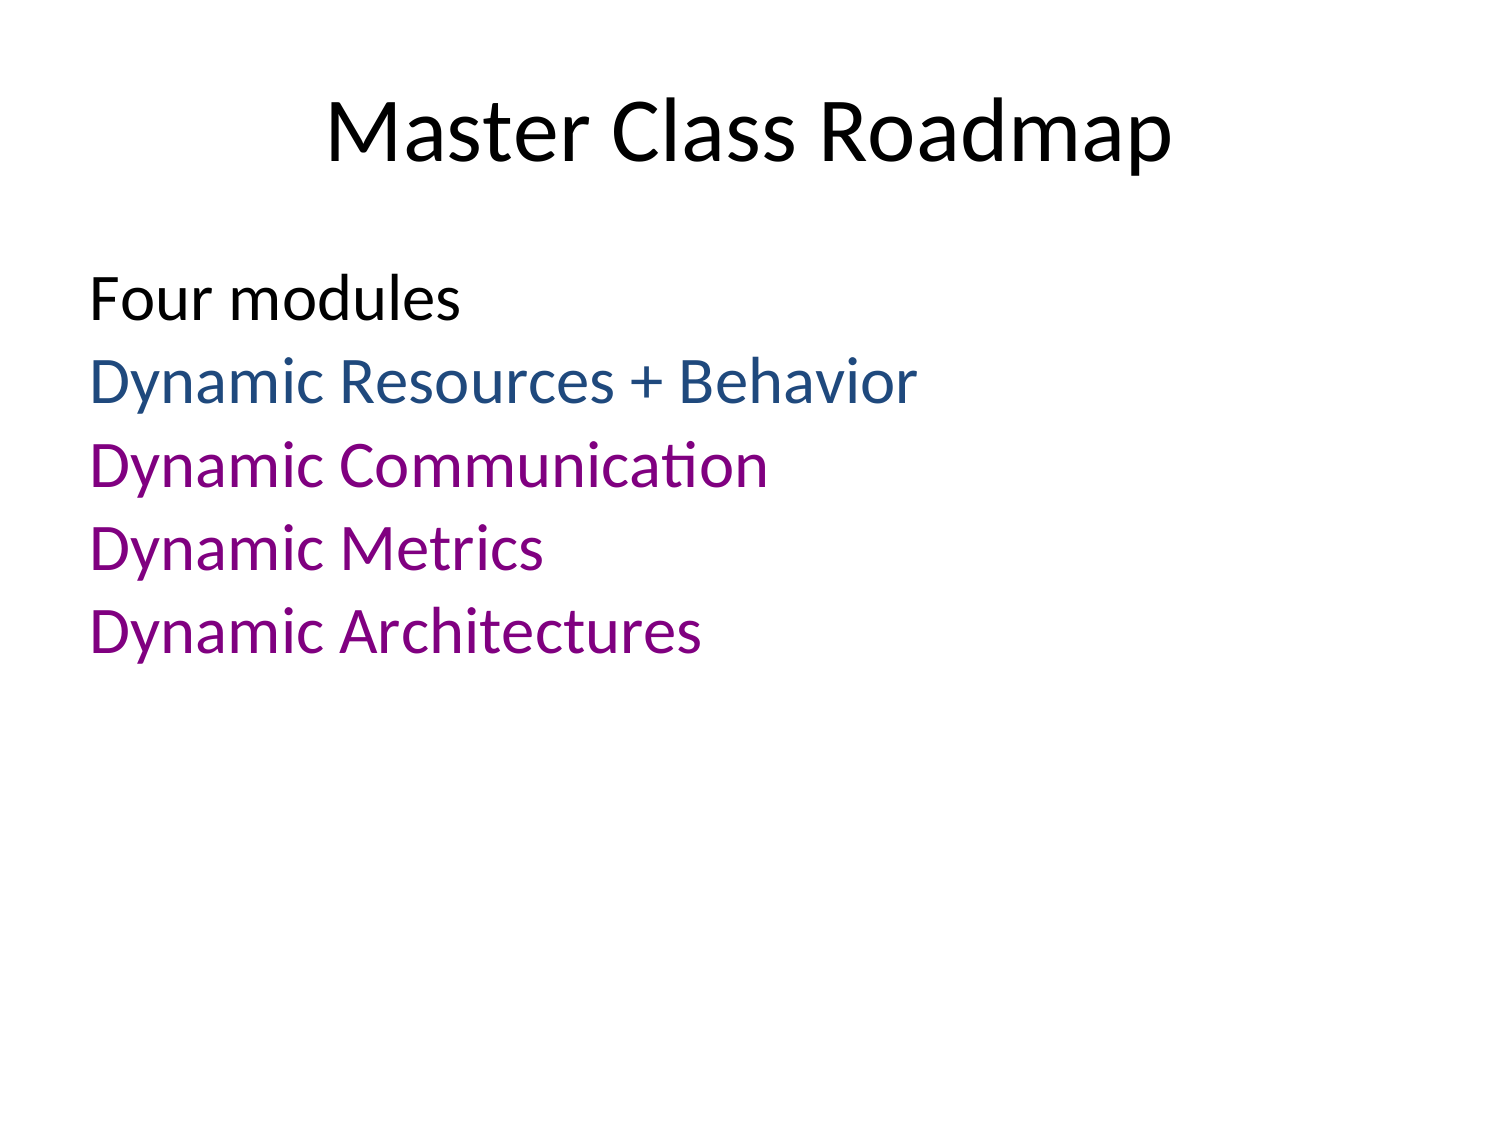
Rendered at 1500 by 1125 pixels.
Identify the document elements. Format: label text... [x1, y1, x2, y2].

list Four modules Dynamic Resources + Behavior Dynamic Communication Dynamic Metrics Dynamic Architectures [75, 262, 1500, 1006]
title Master Class Roadmap [75, 45, 1426, 233]
